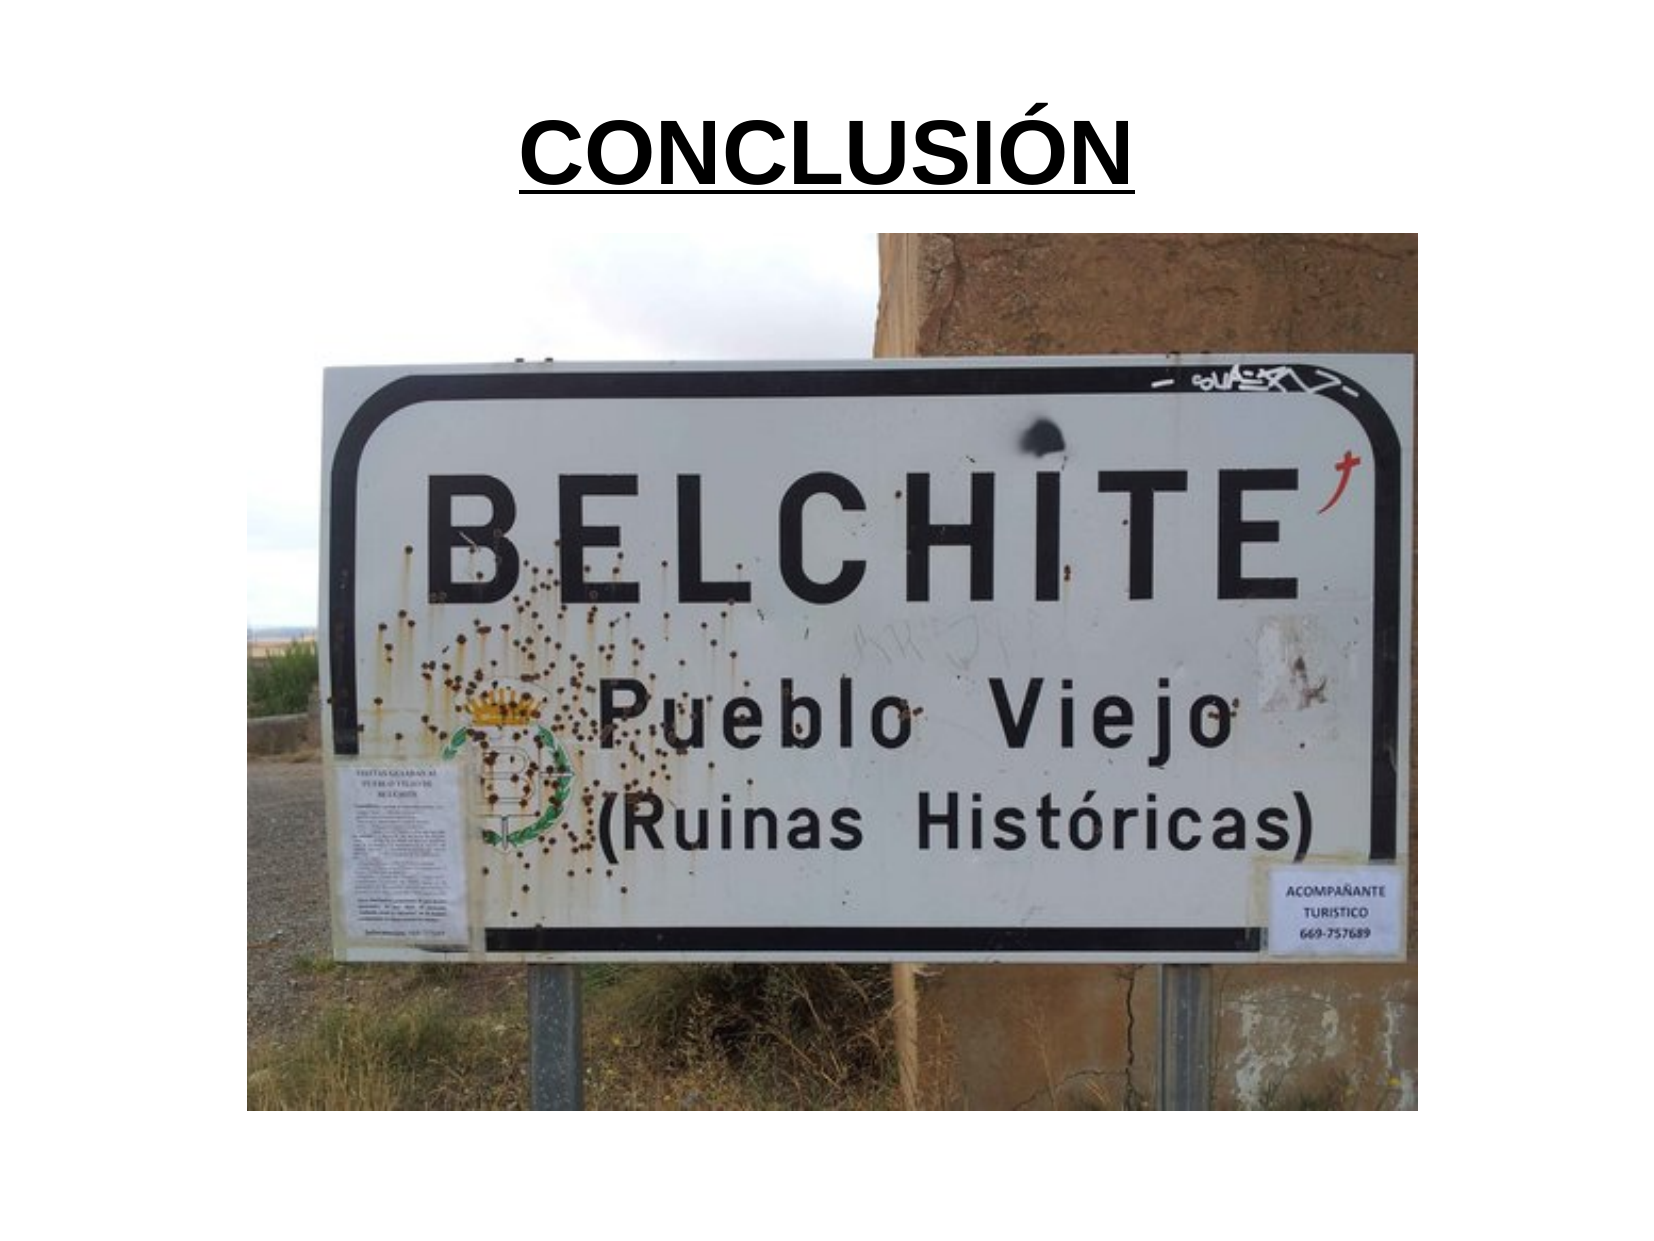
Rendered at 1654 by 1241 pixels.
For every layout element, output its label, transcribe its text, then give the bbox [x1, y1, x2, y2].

picture [247, 233, 1418, 1111]
title CONCLUSIÓN [82, 49, 1571, 257]
